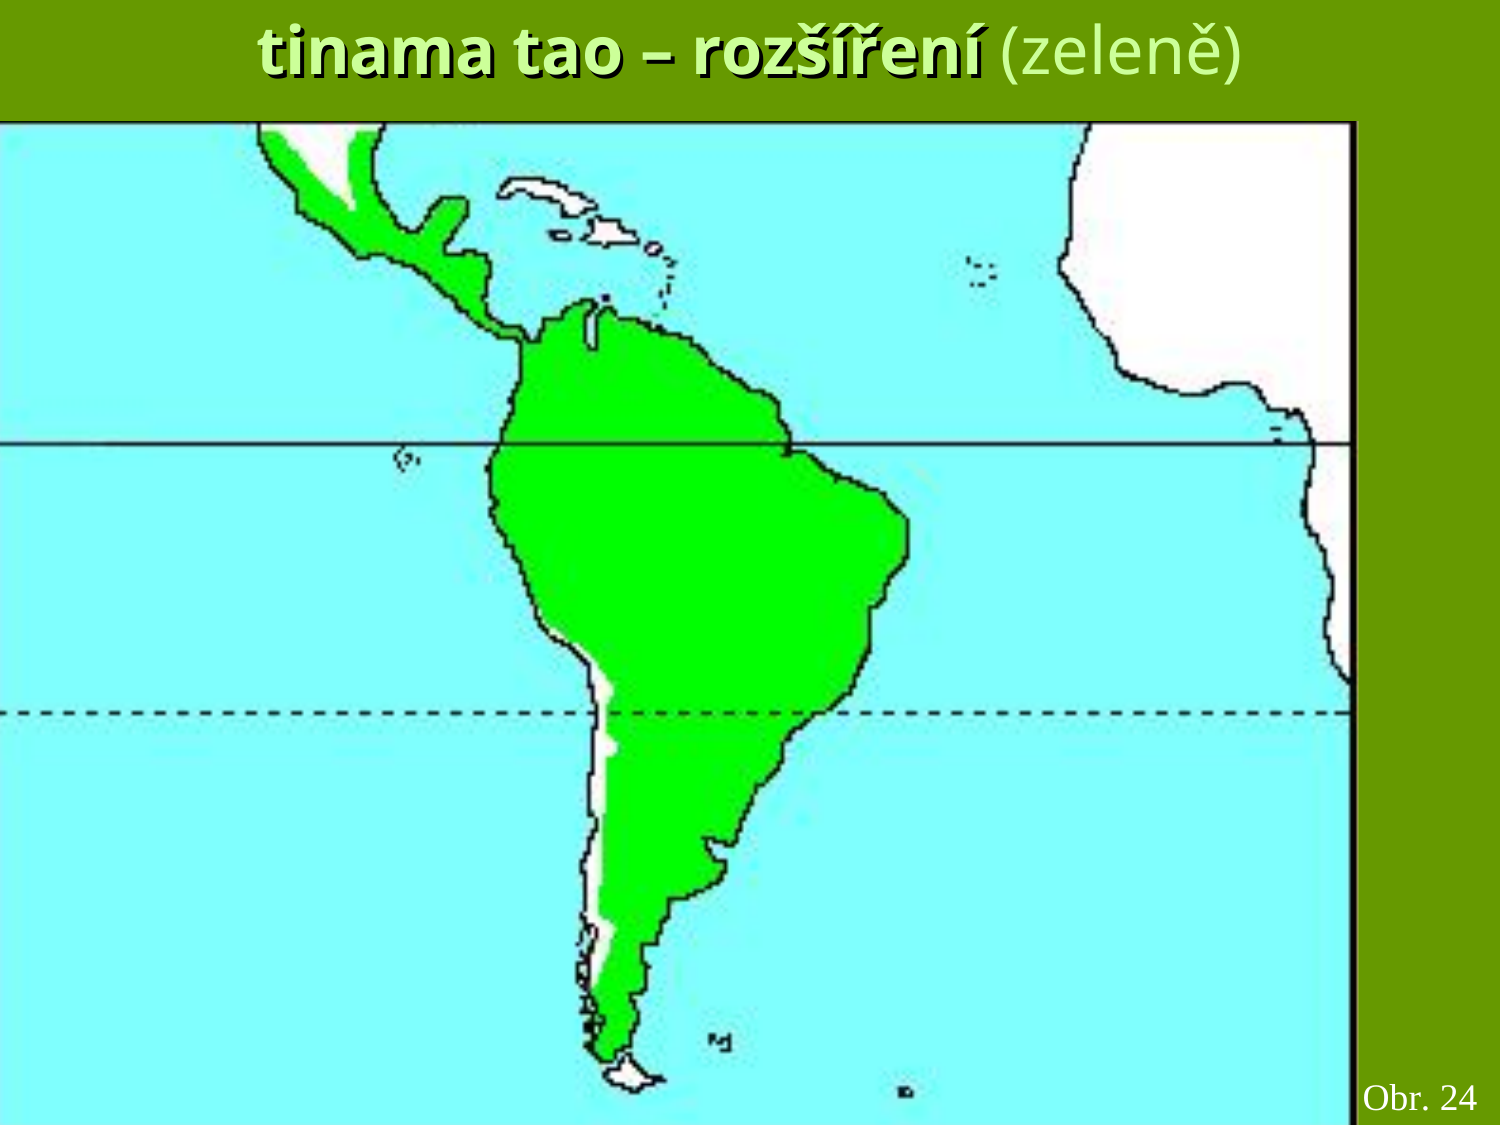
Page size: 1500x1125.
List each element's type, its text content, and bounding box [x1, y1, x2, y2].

picture [0, 121, 1359, 1125]
text_box tinama tao – rozšíření (zeleně) [0, 0, 1500, 96]
text_box Obr. 24 [1328, 1064, 1500, 1125]
